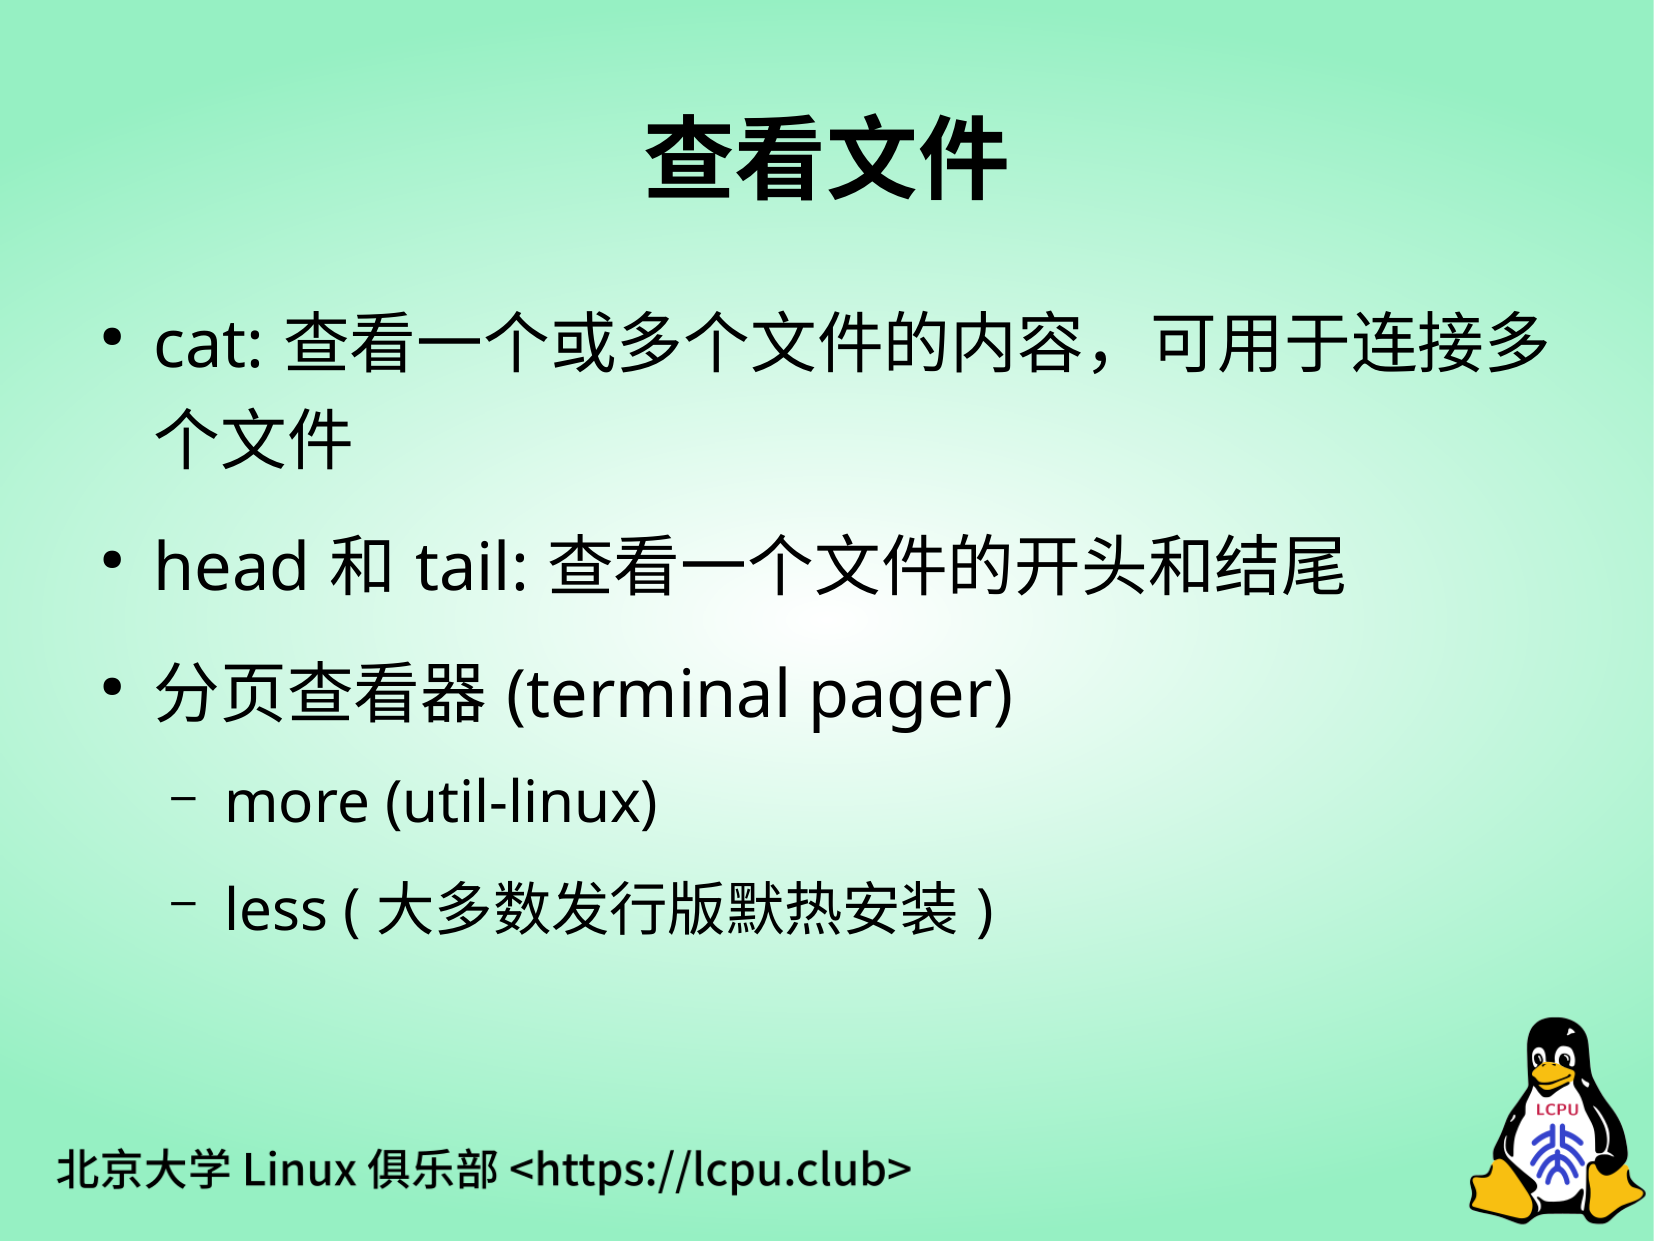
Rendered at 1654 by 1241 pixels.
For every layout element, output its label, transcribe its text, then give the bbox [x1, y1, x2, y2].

picture [0, 0, 1654, 1241]
title 查看文件 [82, 49, 1571, 257]
list cat:查看一个或多个文件的内容，可用于连接多个文件 head和tail:查看一个文件的开头和结尾 分页查看器(terminal pager) more (util-linux) less (大多数发行版默热安装) [82, 290, 1571, 1010]
